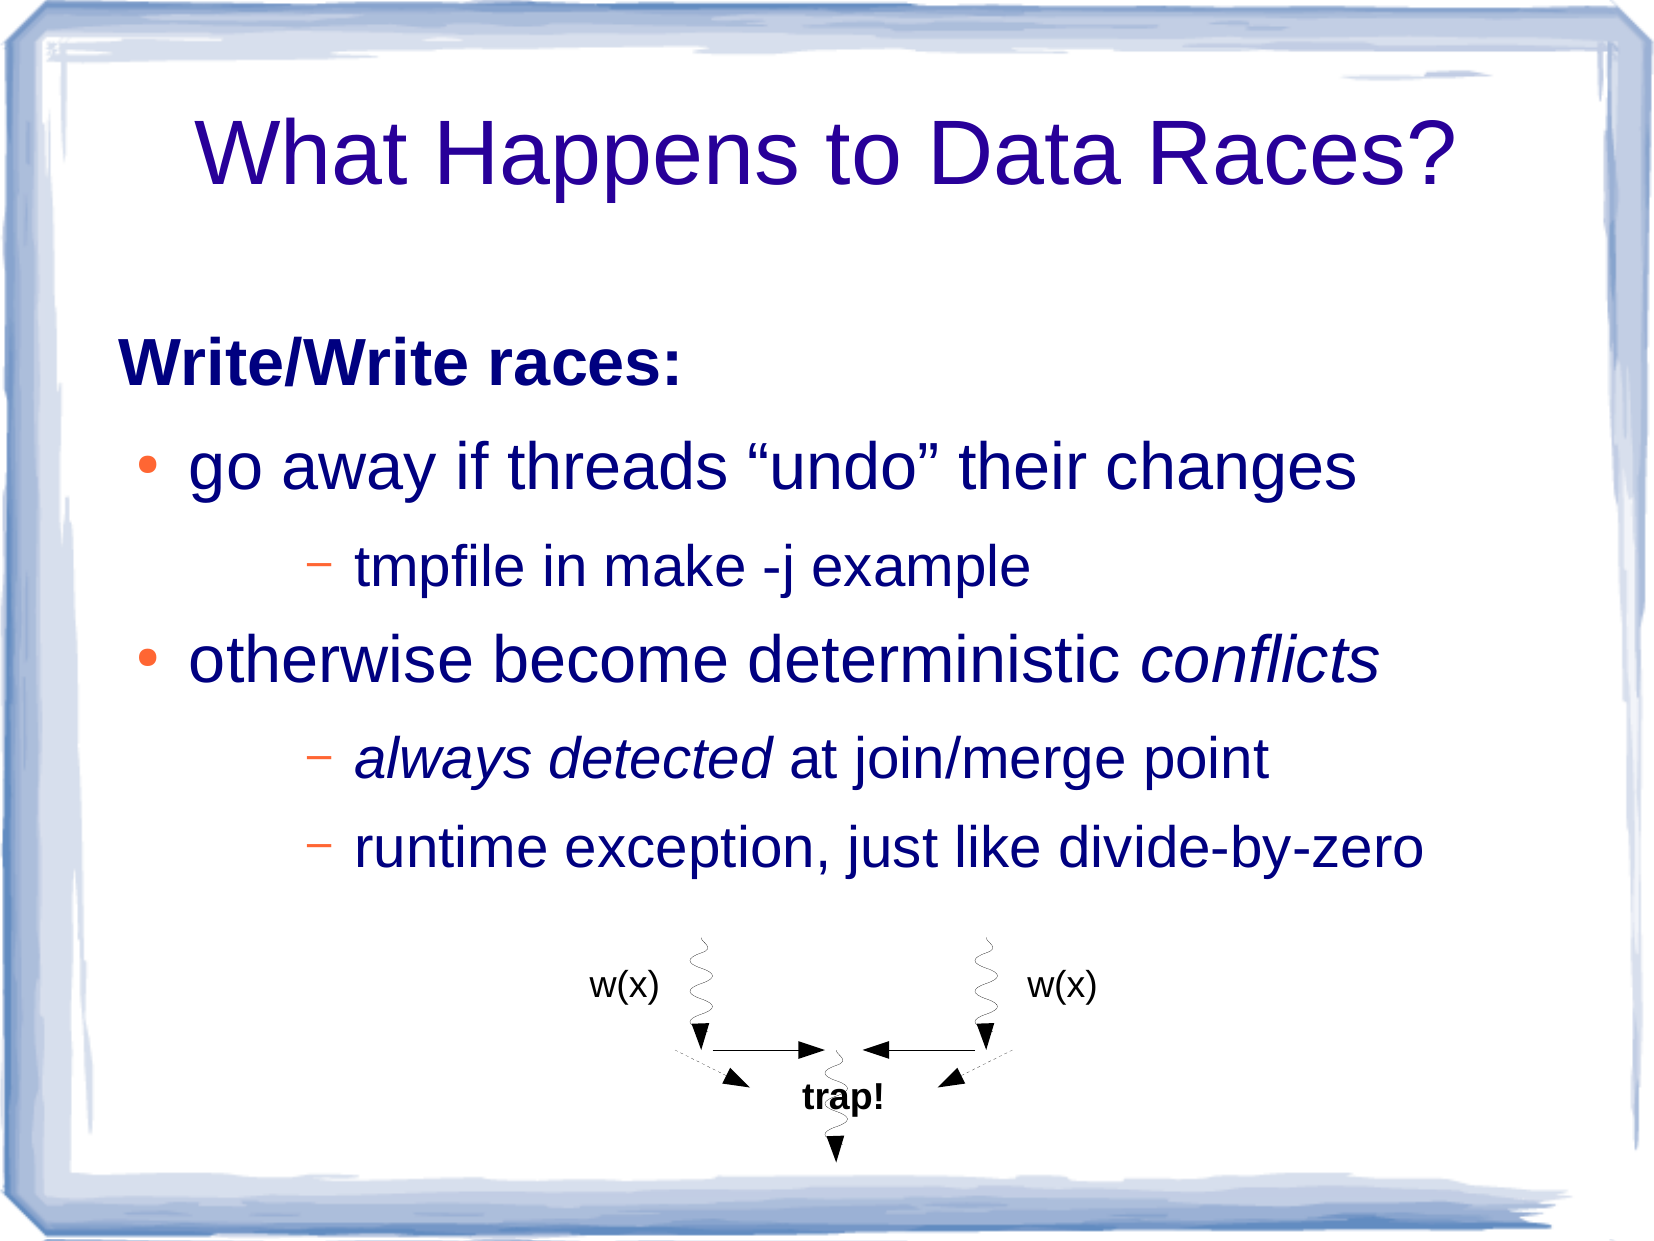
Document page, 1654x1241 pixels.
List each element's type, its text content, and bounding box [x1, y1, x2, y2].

text_box w(x) [562, 955, 676, 1013]
text_box trap! [750, 1068, 847, 1126]
title What Happens to Data Races? [82, 49, 1571, 257]
text_box trap! [826, 1068, 938, 1126]
picture [0, 0, 1654, 1241]
list Write/Write races: go away if threads “undo” their changes tmpfile in make -j example otherwise become deterministic conflicts always detected at join/merge point runtime exception, just like divide-by-zero [118, 324, 1571, 880]
text_box w(x) [1012, 955, 1126, 1013]
